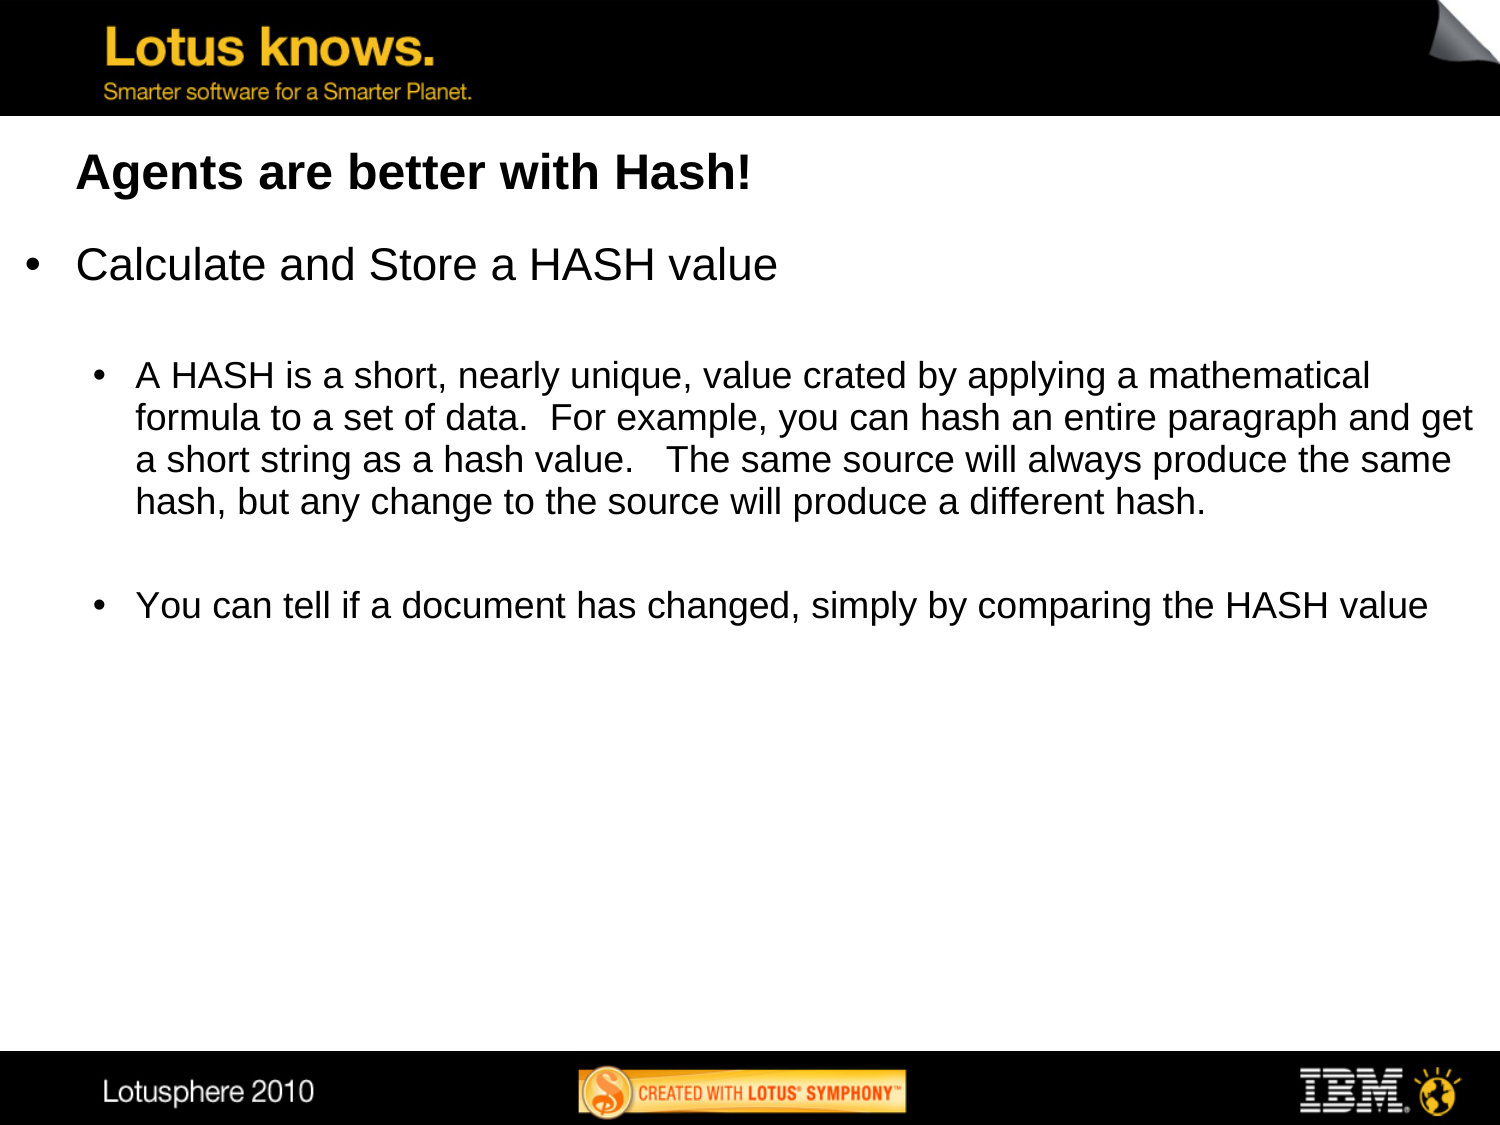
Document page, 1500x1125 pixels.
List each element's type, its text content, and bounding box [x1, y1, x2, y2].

title Agents are better with Hash! [74, 137, 1475, 200]
picture [0, 1053, 1500, 1125]
picture [0, 0, 1500, 114]
list Calculate and Store a HASH value A HASH is a short, nearly unique, value crated by applying a mathematical formula to a set of data. For example, you can hash an entire paragraph and get a short string as a hash value. The same source will always produce the same hash, but any change to the source will produce a different hash. You can tell if a document has changed, simply by comparing the HASH value [24, 237, 1476, 1026]
